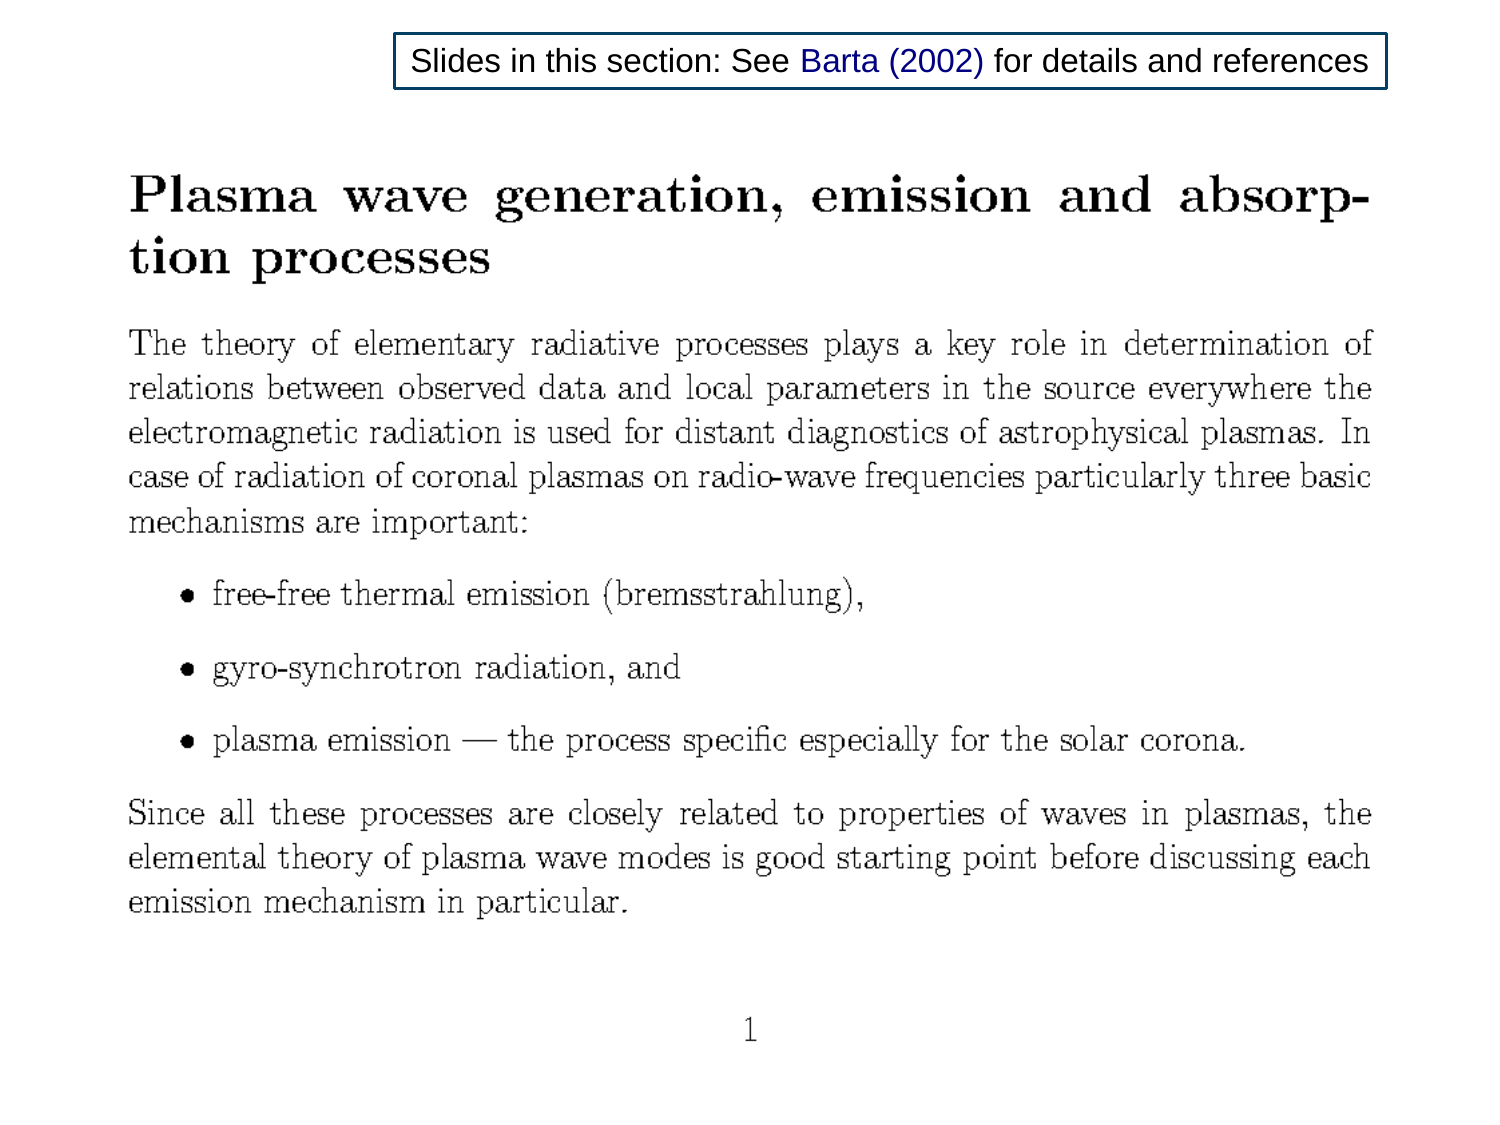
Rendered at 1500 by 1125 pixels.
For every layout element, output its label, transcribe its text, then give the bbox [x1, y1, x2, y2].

text_box Slides in this section: See Barta (2002) for details and references [394, 33, 1387, 89]
picture [0, 46, 1500, 1108]
